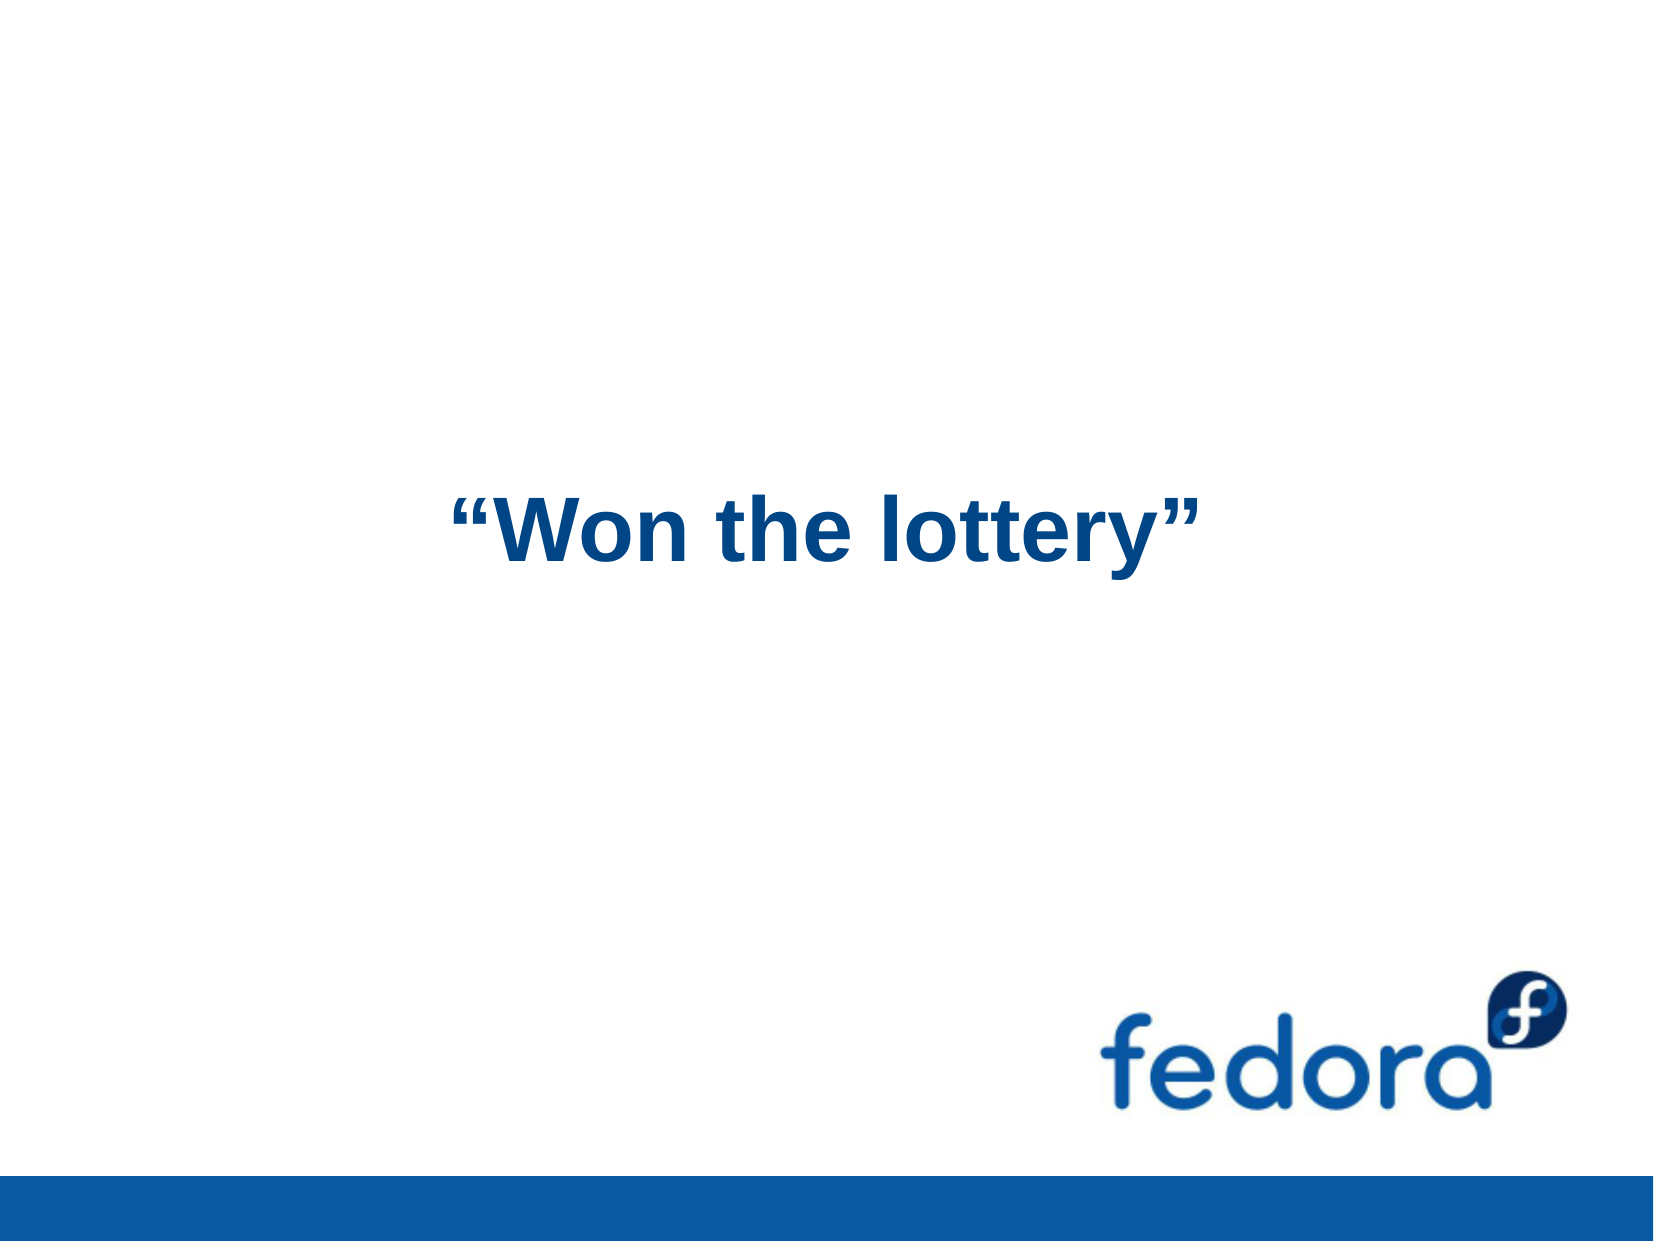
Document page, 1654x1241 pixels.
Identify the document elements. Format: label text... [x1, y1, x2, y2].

picture [0, 1176, 1654, 1241]
subtitle “Won the lottery” [82, 56, 1571, 1102]
picture [1087, 959, 1576, 1125]
